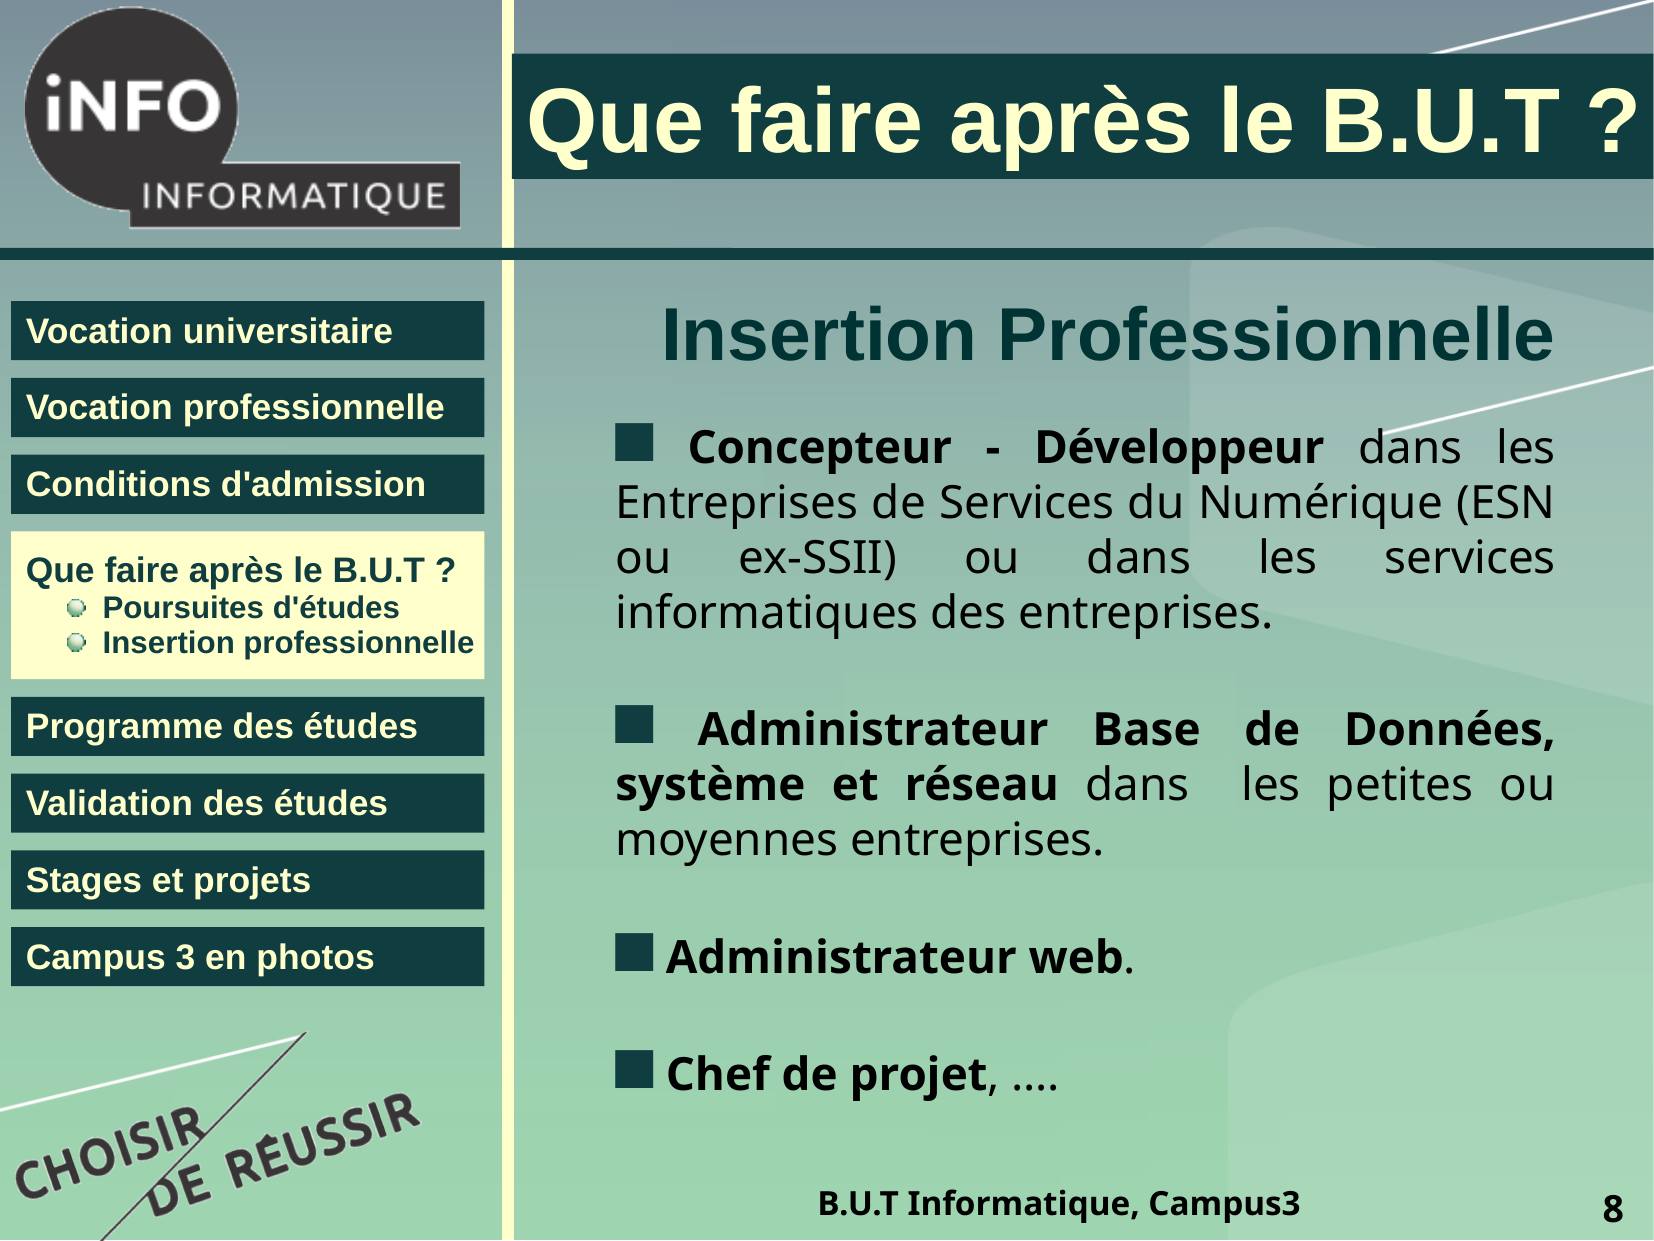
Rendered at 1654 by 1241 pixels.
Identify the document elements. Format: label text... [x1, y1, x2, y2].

text_box Campus 3 en photos [11, 927, 485, 987]
picture [514, 179, 1654, 248]
text_box Conditions d'admission [11, 454, 485, 514]
text_box Vocation universitaire [11, 301, 485, 361]
text_box Programme des études [11, 696, 485, 756]
text_box Insertion Professionnelle [611, 259, 1607, 402]
text_box Que faire après le B.U.T ? [511, 53, 1654, 179]
text_box Stages et projets [11, 850, 485, 910]
text_box Concepteur - Développeur dans les Entreprises de Services du Numérique (ESN ou ex-SSII) ou dans les services informatiques des entreprises. Administrateur Base de Données, système et réseau dans les petites ou moyennes entreprises. Administrateur web. Chef de projet, …. [525, 354, 1571, 1108]
text_box Validation des études [11, 773, 485, 833]
picture [514, 260, 1654, 1240]
picture [0, 0, 502, 247]
picture [0, 260, 502, 1241]
picture [514, 0, 1654, 53]
text_box Que faire après le B.U.T ? Poursuites d'études Insertion professionnelle [11, 531, 485, 680]
text_box Vocation professionnelle [11, 377, 485, 438]
